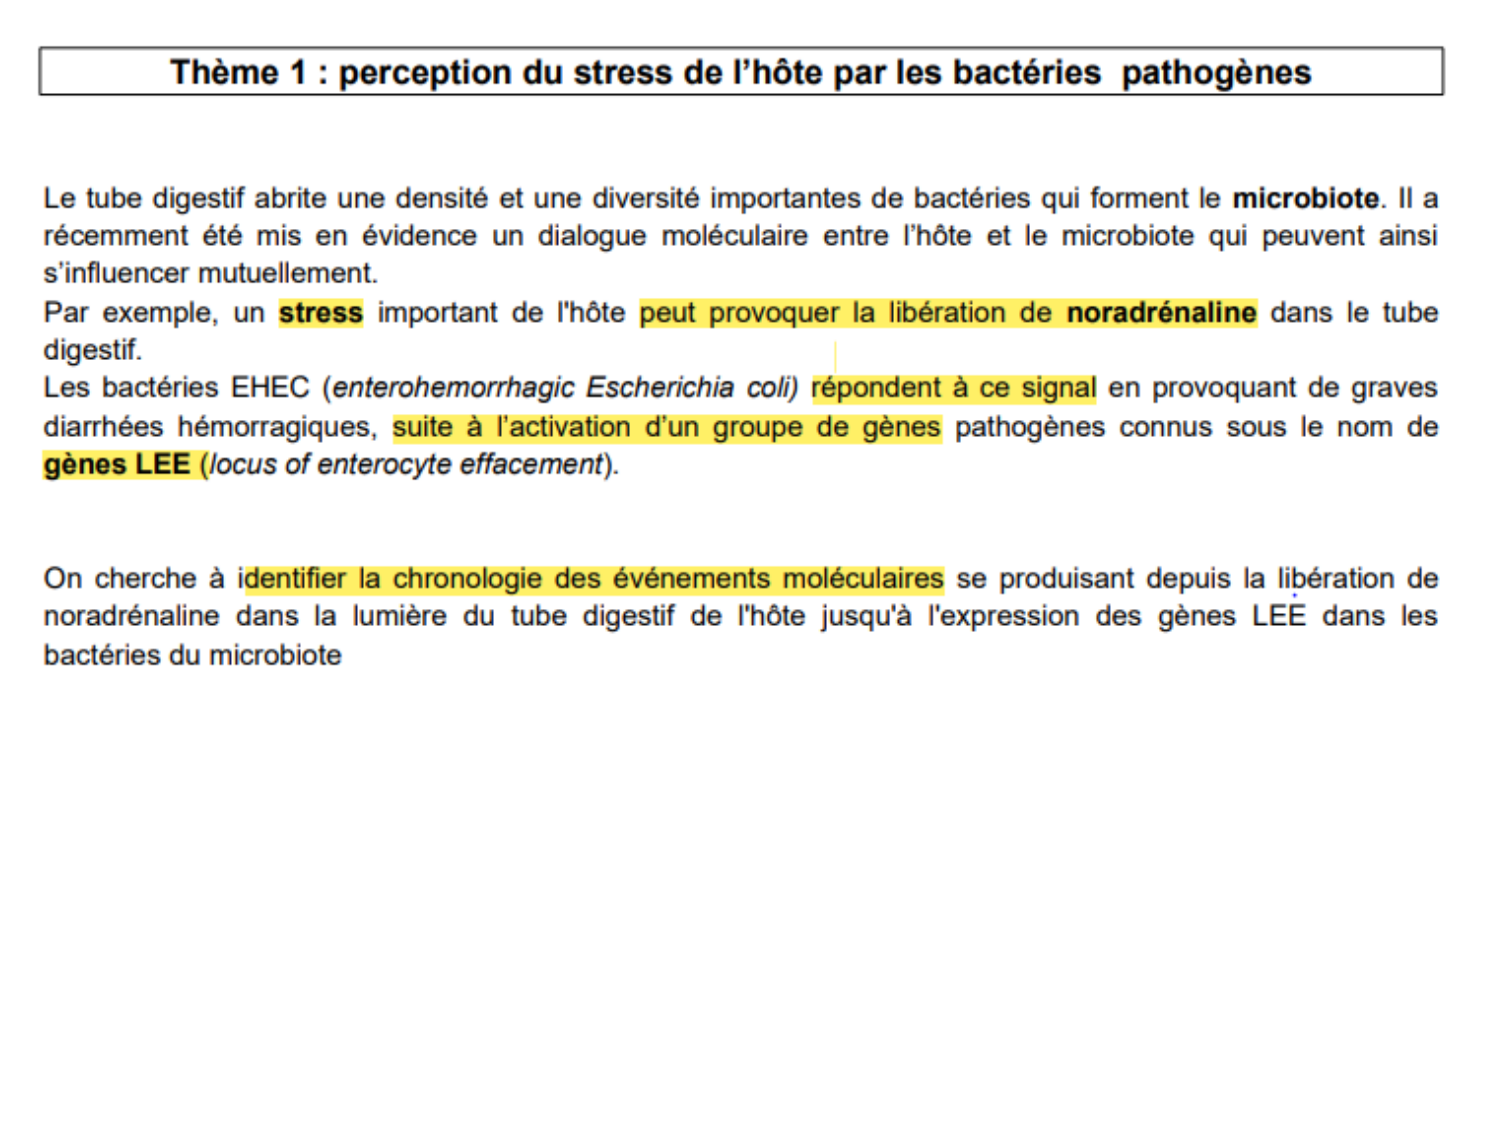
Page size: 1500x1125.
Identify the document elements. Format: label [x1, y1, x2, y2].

picture [23, 35, 1497, 686]
